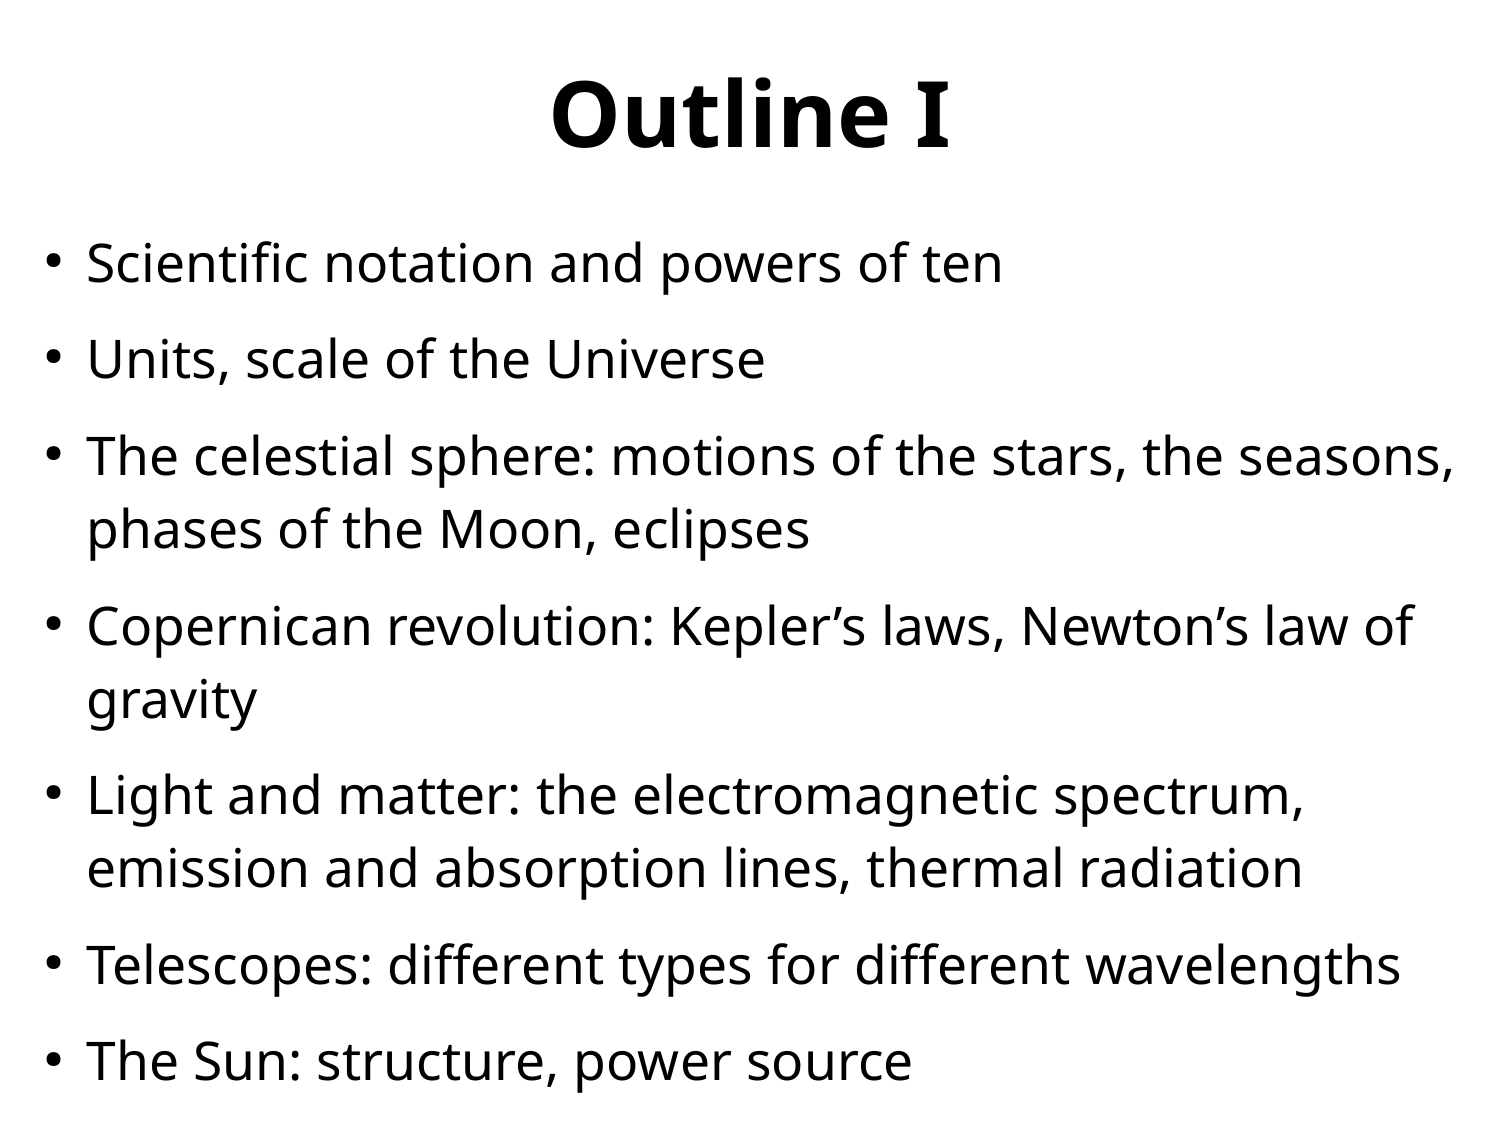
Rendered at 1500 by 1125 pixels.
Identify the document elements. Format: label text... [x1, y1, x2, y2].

title Outline I [30, 29, 1471, 196]
list Scientific notation and powers of ten Units, scale of the Universe The celestial sphere: motions of the stars, the seasons, phases of the Moon, eclipses Copernican revolution: Kepler’s laws, Newton’s law of gravity Light and matter: the electromagnetic spectrum, emission and absorption lines, thermal radiation Telescopes: different types for different wavelengths The Sun: structure, power source [30, 224, 1471, 1103]
